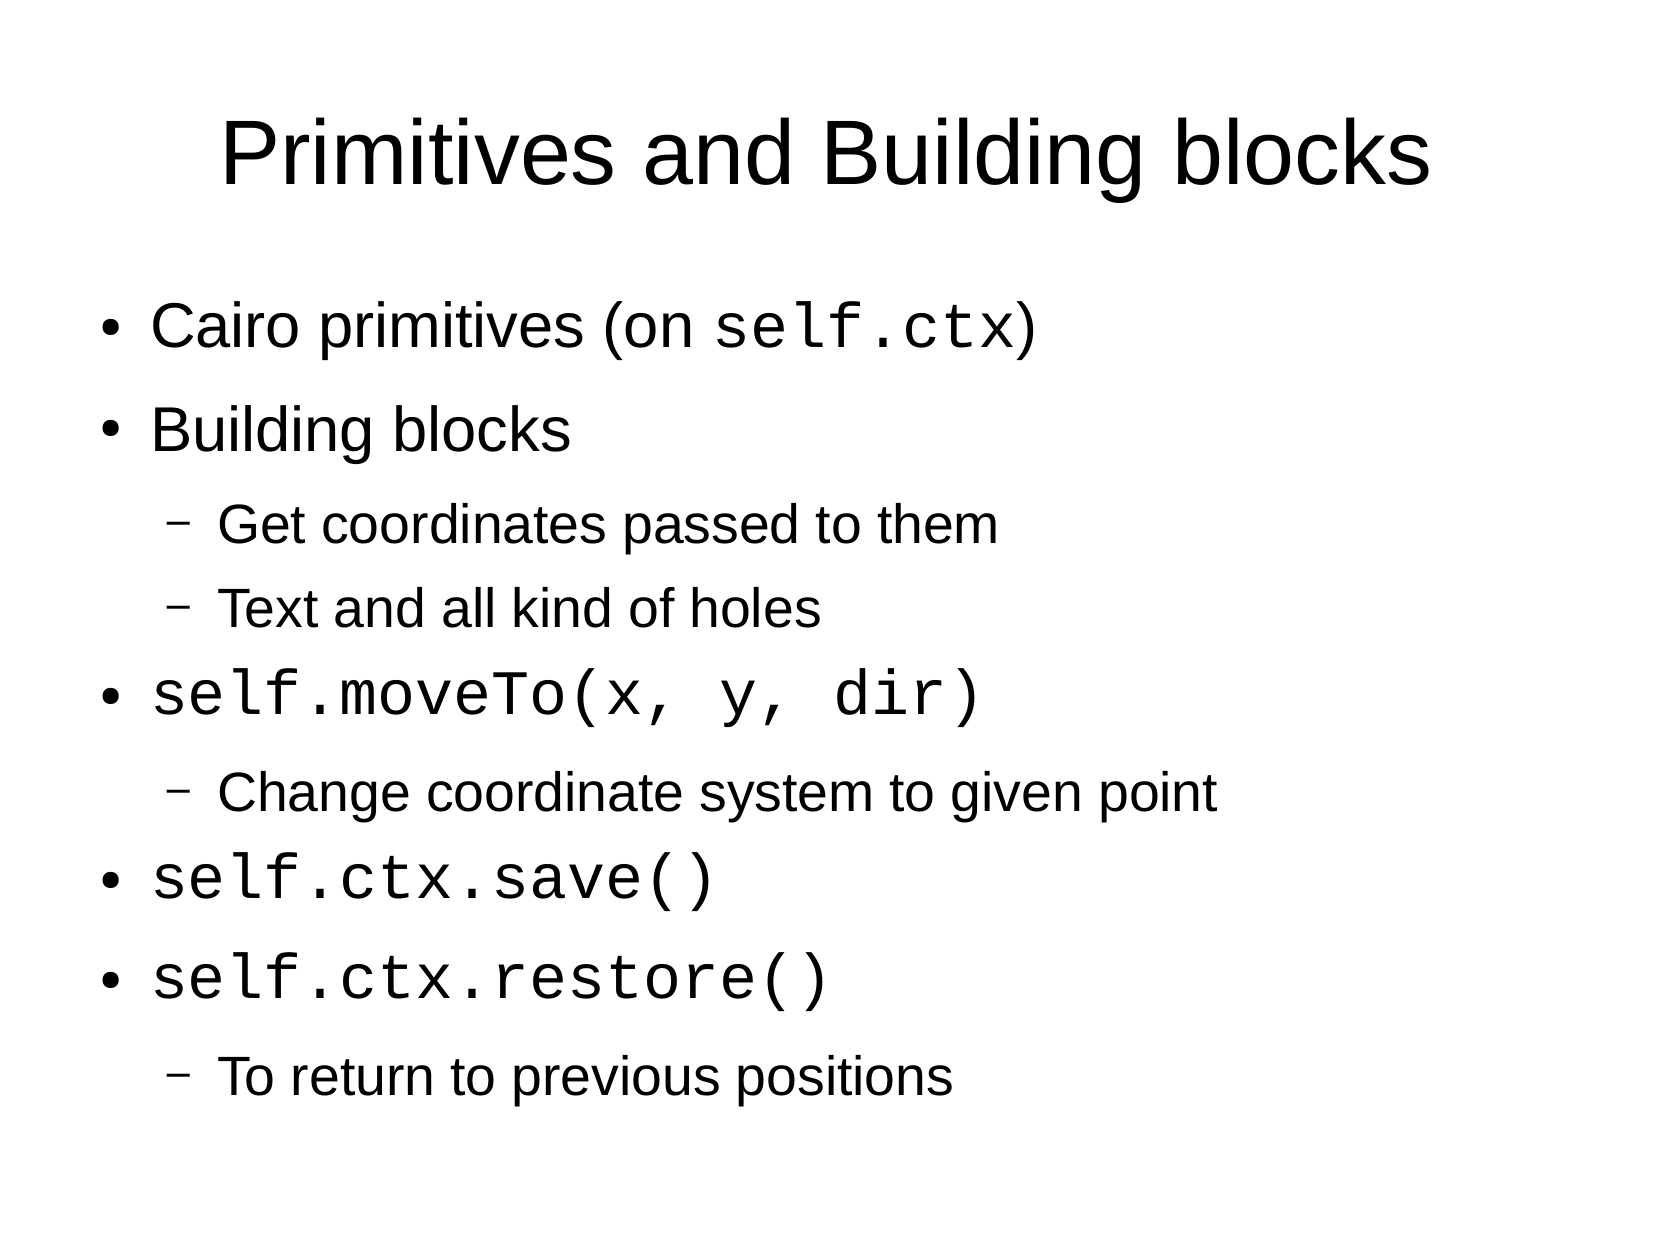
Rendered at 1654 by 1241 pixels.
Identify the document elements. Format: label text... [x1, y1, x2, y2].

list Cairo primitives (on self.ctx) Building blocks Get coordinates passed to them Text and all kind of holes self.moveTo(x, y, dir) Change coordinate system to given point self.ctx.save() self.ctx.restore() To return to previous positions [82, 290, 1571, 1109]
title Primitives and Building blocks [82, 49, 1571, 257]
